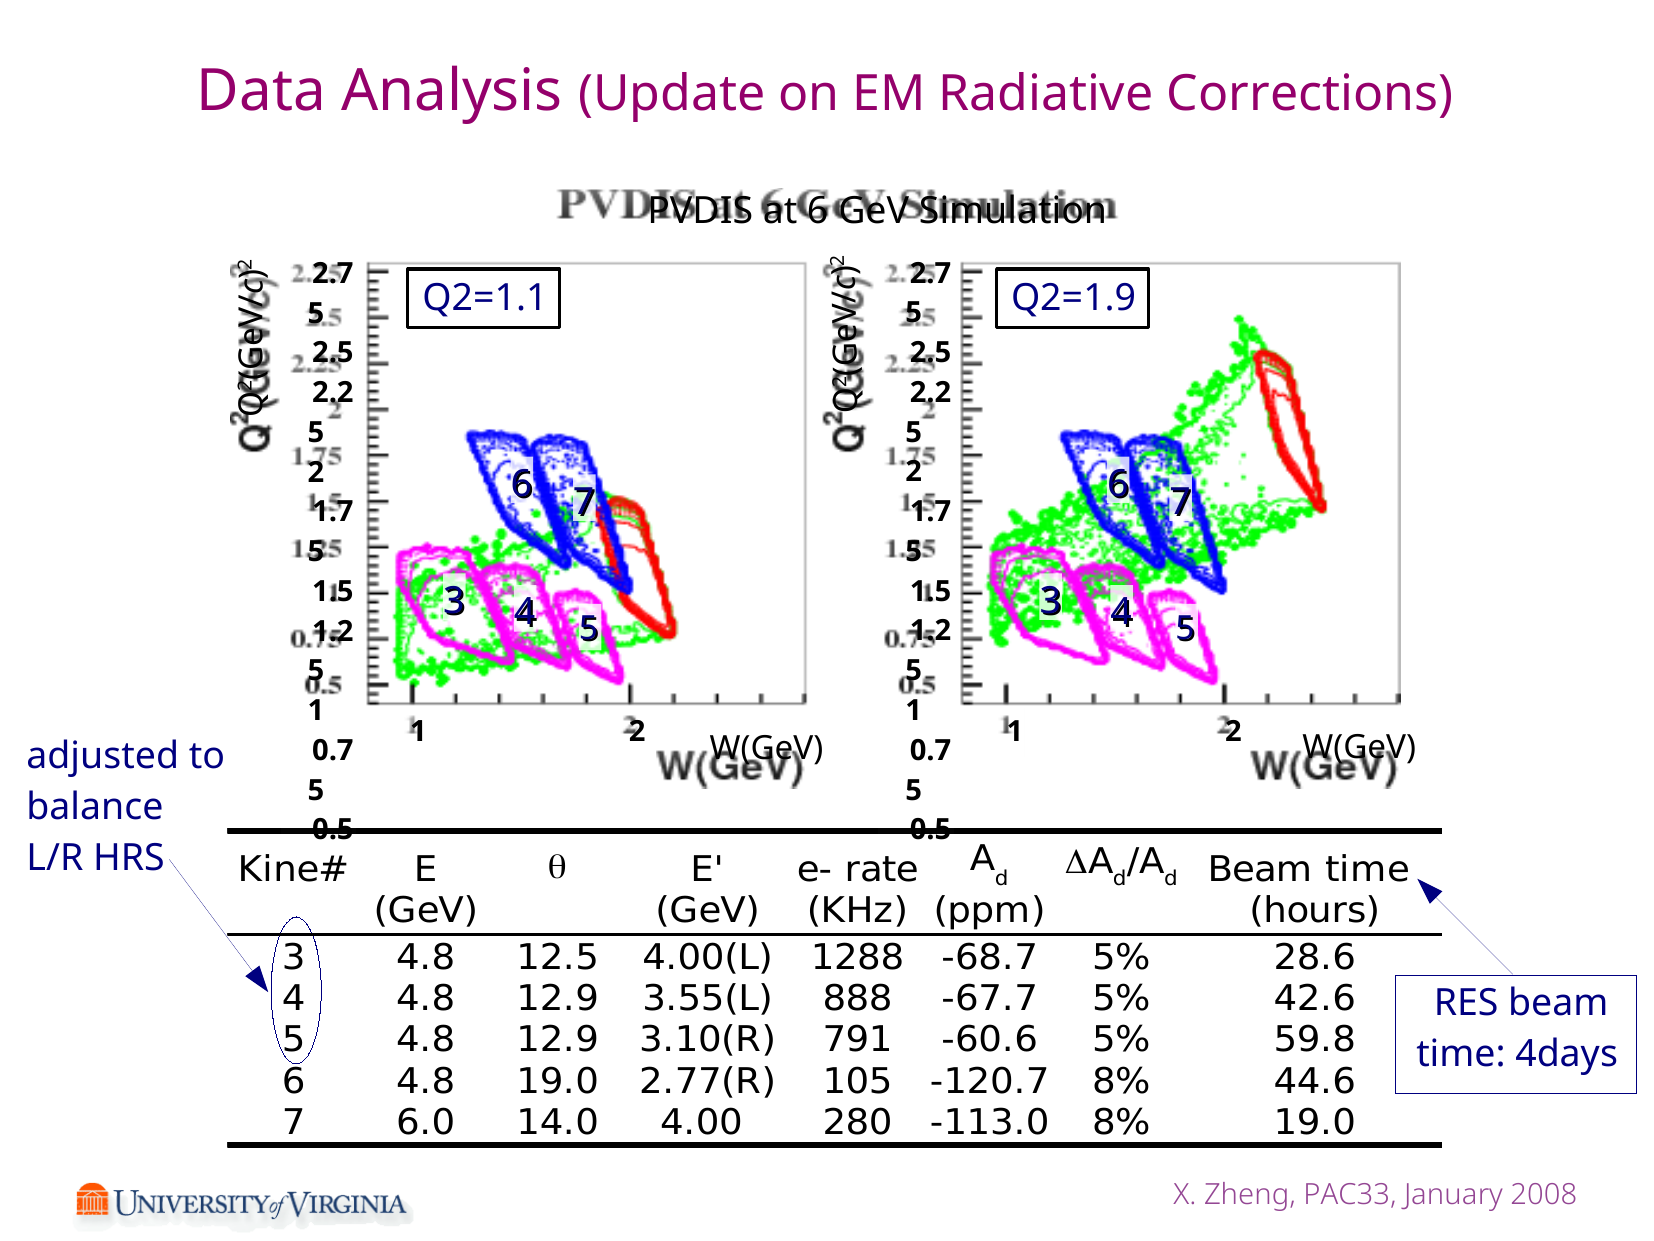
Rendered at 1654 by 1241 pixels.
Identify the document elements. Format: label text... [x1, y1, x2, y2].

chart [321, 856, 346, 881]
chart [1353, 861, 1383, 881]
chart [1136, 956, 1148, 970]
chart [995, 869, 1006, 885]
chart [897, 861, 916, 882]
chart [694, 855, 711, 881]
chart [1095, 943, 1112, 970]
chart [996, 902, 1026, 922]
chart [298, 861, 317, 882]
chart [350, 828, 911, 834]
chart [645, 984, 663, 1011]
chart [1278, 861, 1308, 881]
chart [578, 943, 595, 970]
chart [1256, 861, 1273, 882]
chart [742, 943, 759, 969]
chart [814, 943, 830, 969]
chart [848, 984, 866, 1011]
chart [702, 943, 721, 970]
chart [981, 943, 999, 970]
chart [882, 856, 895, 881]
chart [1334, 902, 1346, 922]
chart [438, 896, 463, 922]
chart [679, 943, 698, 970]
chart [1335, 943, 1353, 970]
chart [276, 861, 293, 881]
chart [1136, 997, 1148, 1011]
chart [825, 984, 843, 1011]
chart [1311, 903, 1328, 923]
chart [1095, 984, 1112, 1011]
chart [542, 984, 559, 1010]
chart [948, 828, 1442, 834]
chart [1139, 847, 1164, 873]
chart [434, 984, 452, 1011]
chart [950, 902, 969, 929]
chart [1211, 855, 1230, 881]
chart [1065, 849, 1086, 873]
chart [1123, 943, 1142, 970]
chart [434, 943, 452, 970]
chart [1117, 984, 1130, 998]
chart [875, 903, 891, 922]
chart [862, 861, 879, 882]
chart [849, 896, 869, 922]
chart [1017, 943, 1035, 969]
chart [1088, 847, 1113, 873]
chart [389, 896, 413, 923]
chart [958, 943, 976, 970]
chart [847, 861, 859, 881]
chart [871, 984, 889, 1011]
chart [398, 984, 418, 1010]
chart [1299, 984, 1316, 1010]
chart [520, 943, 536, 969]
chart [981, 984, 999, 1010]
chart [720, 896, 745, 922]
chart [376, 895, 384, 927]
chart [284, 943, 302, 970]
chart [1165, 869, 1176, 885]
picture [300, 918, 312, 933]
chart [283, 984, 303, 1010]
picture [280, 918, 293, 933]
chart [658, 895, 666, 927]
chart [1126, 847, 1138, 876]
chart [1017, 984, 1035, 1010]
chart [742, 984, 759, 1010]
chart [761, 983, 769, 1015]
text_box limited to Ep=3.66 [281, 676, 356, 686]
chart [727, 942, 735, 974]
chart [824, 896, 845, 922]
picture [313, 936, 320, 962]
text_box limited to Ep=3.66 [878, 676, 954, 684]
chart [1349, 902, 1365, 923]
chart [1113, 869, 1124, 885]
chart [1266, 895, 1283, 922]
chart [327, 828, 347, 834]
chart [1252, 895, 1260, 927]
picture [53, 1165, 427, 1241]
chart [700, 902, 719, 923]
chart [1335, 984, 1353, 1011]
chart [1389, 861, 1408, 882]
chart [542, 943, 559, 969]
chart [837, 943, 854, 969]
chart [671, 896, 695, 923]
chart [1034, 895, 1042, 927]
chart [703, 984, 720, 1011]
chart [883, 943, 901, 970]
chart [924, 828, 945, 834]
chart [466, 895, 474, 927]
chart [1234, 861, 1253, 882]
picture [230, 188, 1401, 789]
chart [418, 902, 437, 923]
chart [896, 895, 904, 927]
chart [227, 828, 314, 834]
chart [1299, 943, 1317, 970]
chart [761, 942, 769, 974]
chart [680, 984, 697, 1011]
chart [549, 854, 565, 878]
chart [860, 943, 878, 970]
chart [577, 984, 596, 1011]
chart [727, 983, 735, 1015]
chart [644, 943, 664, 969]
chart [398, 943, 418, 969]
chart [798, 861, 817, 882]
chart [936, 895, 944, 927]
chart [1123, 984, 1142, 1011]
chart [520, 984, 536, 1010]
picture [227, 936, 246, 962]
chart [241, 855, 262, 881]
chart [969, 844, 994, 870]
chart [265, 862, 269, 881]
chart [748, 895, 756, 927]
chart [1342, 862, 1346, 881]
chart [973, 902, 992, 929]
chart [1117, 943, 1130, 957]
chart [1326, 856, 1339, 881]
chart [1368, 895, 1376, 927]
chart [1288, 902, 1307, 923]
picture [273, 936, 280, 962]
chart [1276, 943, 1293, 969]
chart [417, 855, 434, 881]
chart [958, 984, 976, 1011]
chart [809, 895, 817, 927]
chart [1275, 984, 1295, 1010]
